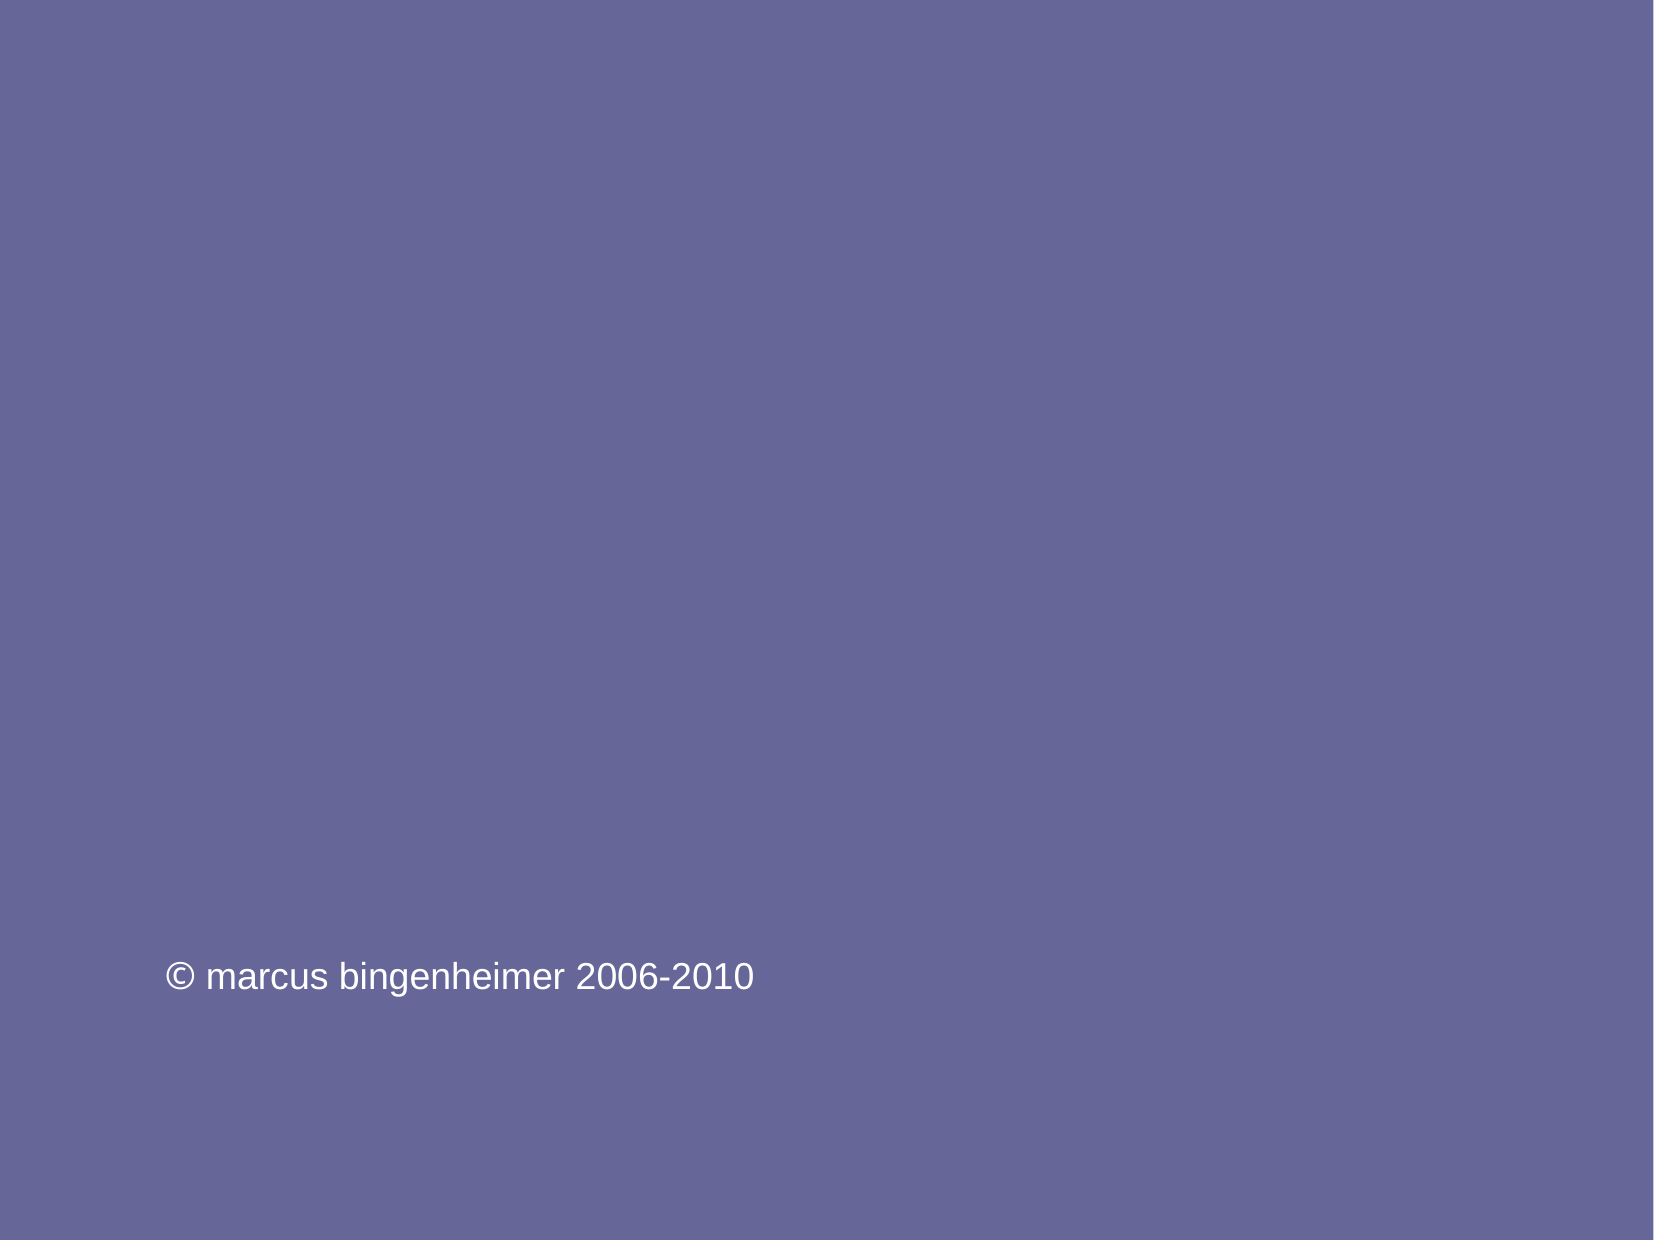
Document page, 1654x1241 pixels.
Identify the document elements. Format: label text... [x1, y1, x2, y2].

text_box © marcus bingenheimer 2006-2010 [150, 900, 1501, 1008]
